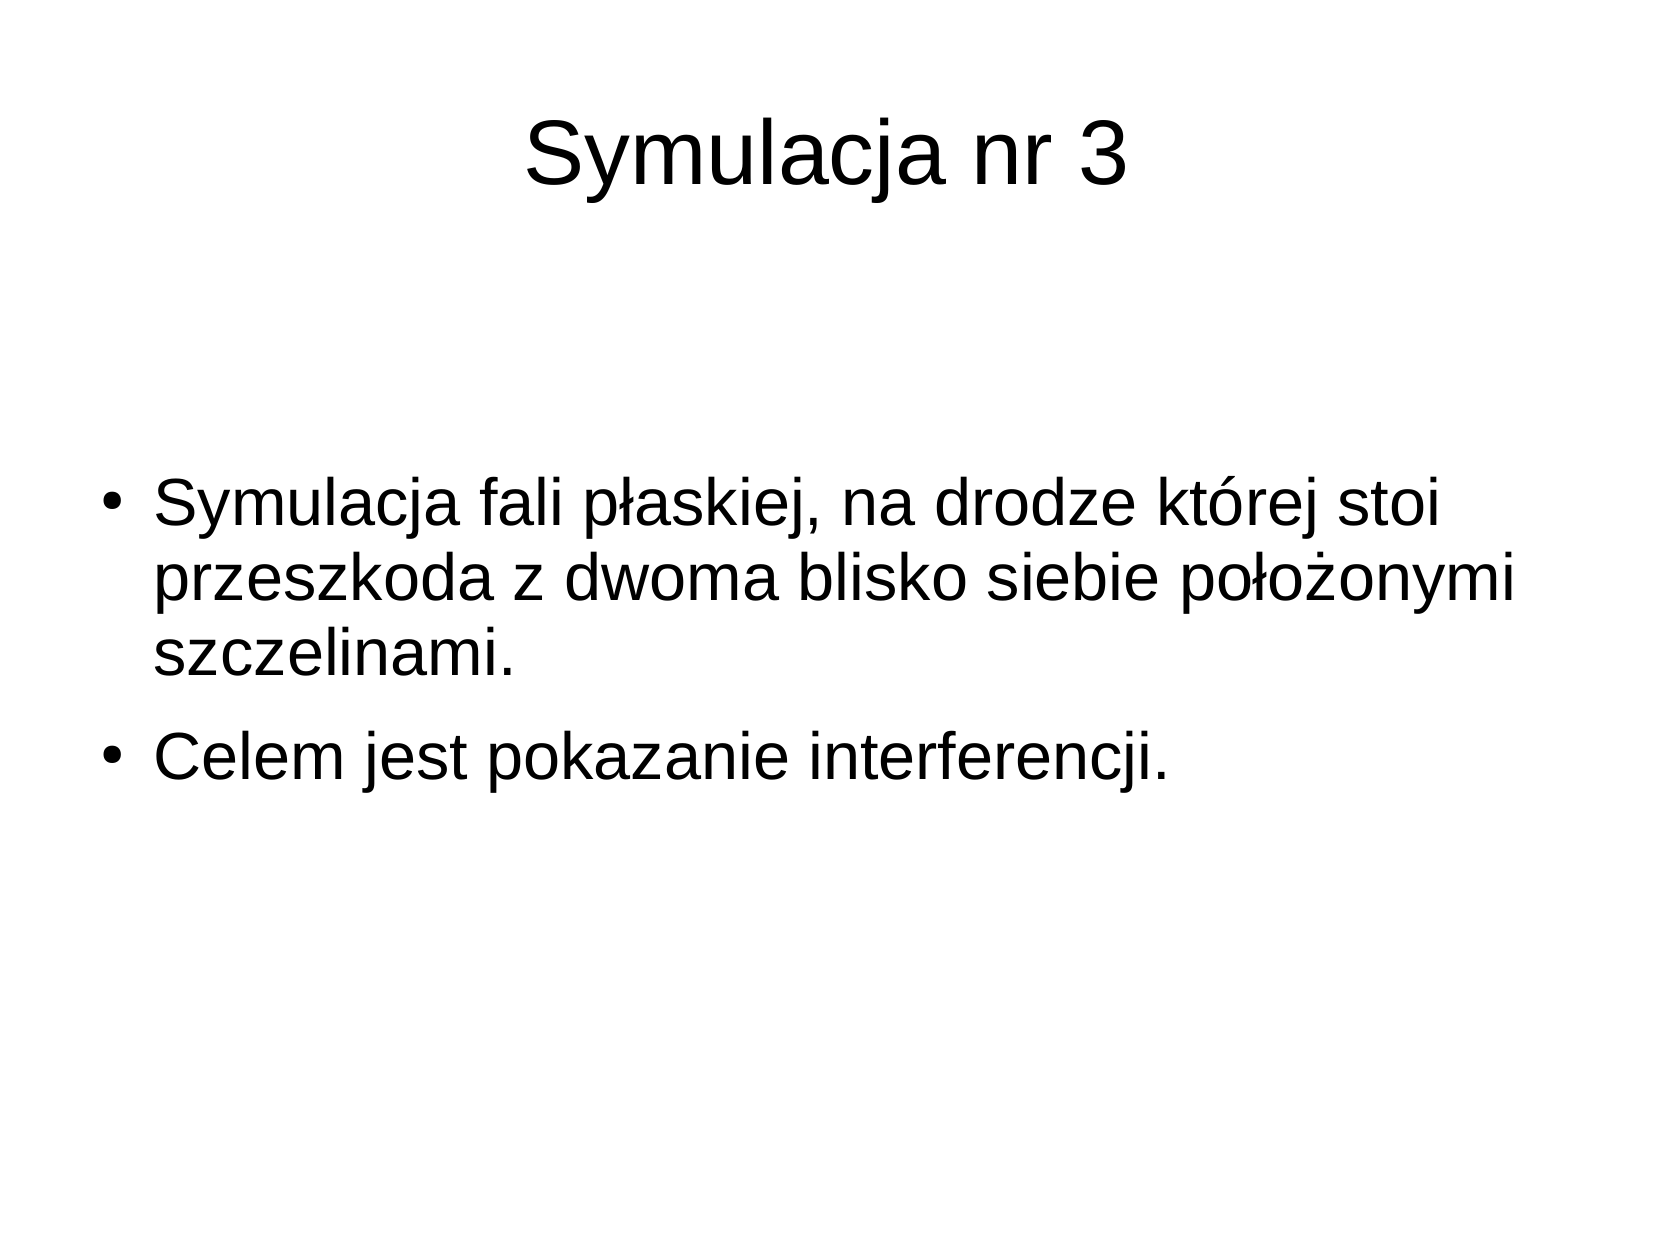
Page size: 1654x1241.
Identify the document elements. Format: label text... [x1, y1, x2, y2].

title Symulacja nr 3 [82, 49, 1571, 257]
list Symulacja fali płaskiej, na drodze której stoi przeszkoda z dwoma blisko siebie położonymi szczelinami. Celem jest pokazanie interferencji. [82, 465, 1571, 1010]
